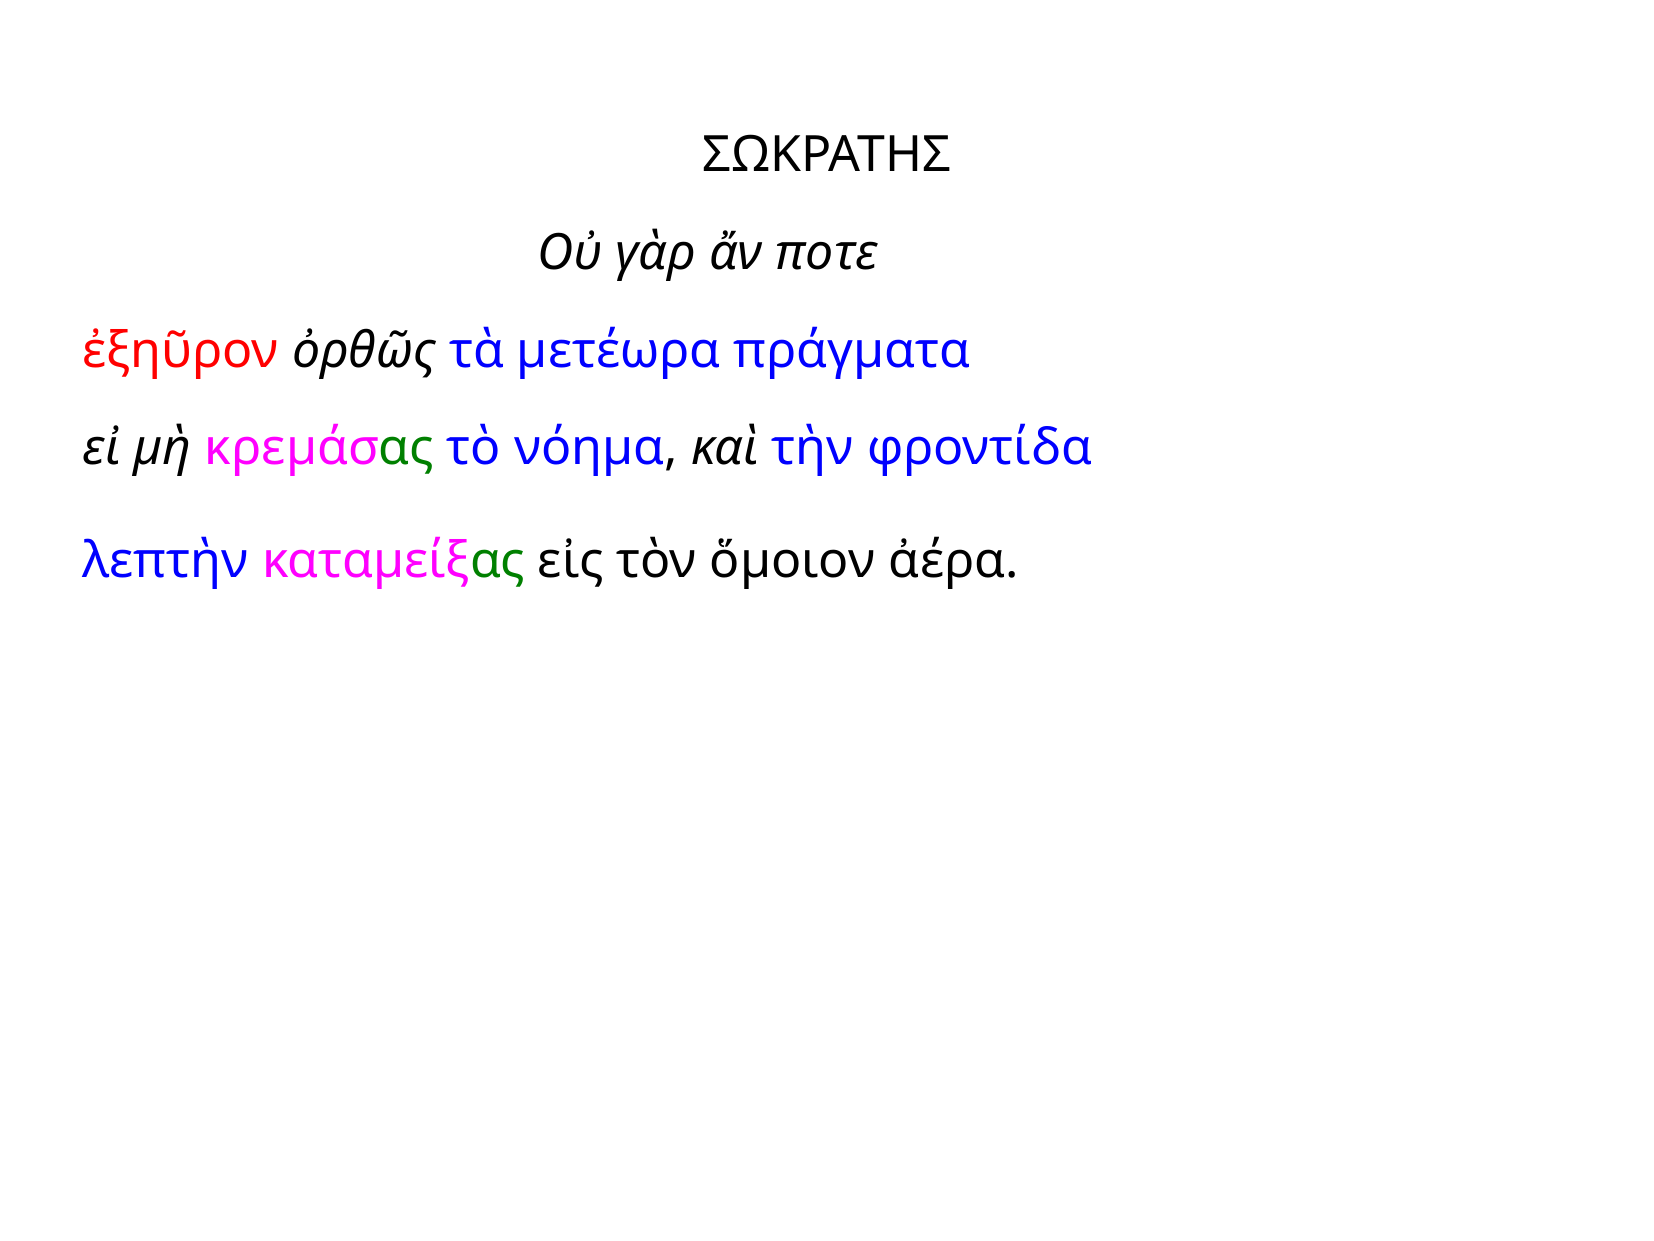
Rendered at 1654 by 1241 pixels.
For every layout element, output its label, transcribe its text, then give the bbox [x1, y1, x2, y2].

list ΣΩΚΡΑΤΗΣ Οὐ γὰρ ἄν ποτε ἐξηῦρον ὀρθῶς τὰ μετέωρα πράγματα εἰ μὴ κρεμάσας τὸ νόημα, καὶ τὴν φροντίδα λεπτὴν καταμείξας εἰς τὸν ὅμοιον ἀέρα. [82, 118, 1571, 1236]
